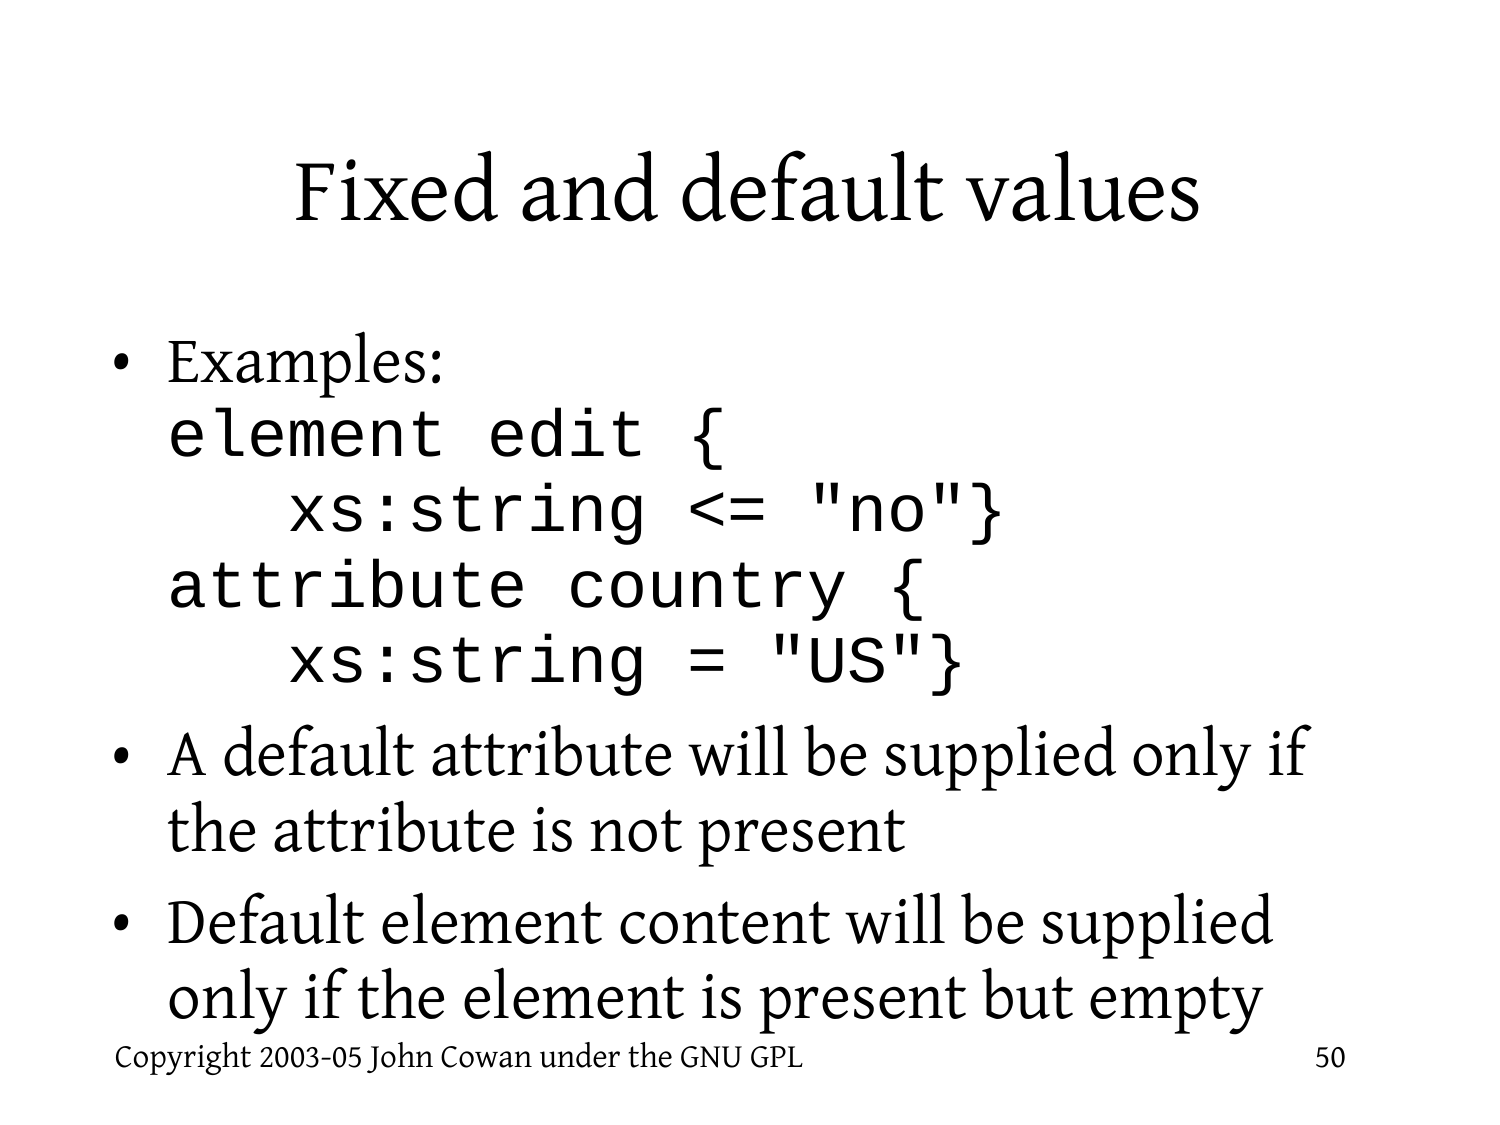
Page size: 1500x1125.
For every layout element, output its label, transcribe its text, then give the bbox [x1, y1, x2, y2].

list Examples: element edit { xs:string <= "no"} attribute country { xs:string = "US"} A default attribute will be supplied only if the attribute is not present Default element content will be supplied only if the element is present but empty [112, 324, 1387, 1038]
title Fixed and default values [112, 62, 1387, 324]
